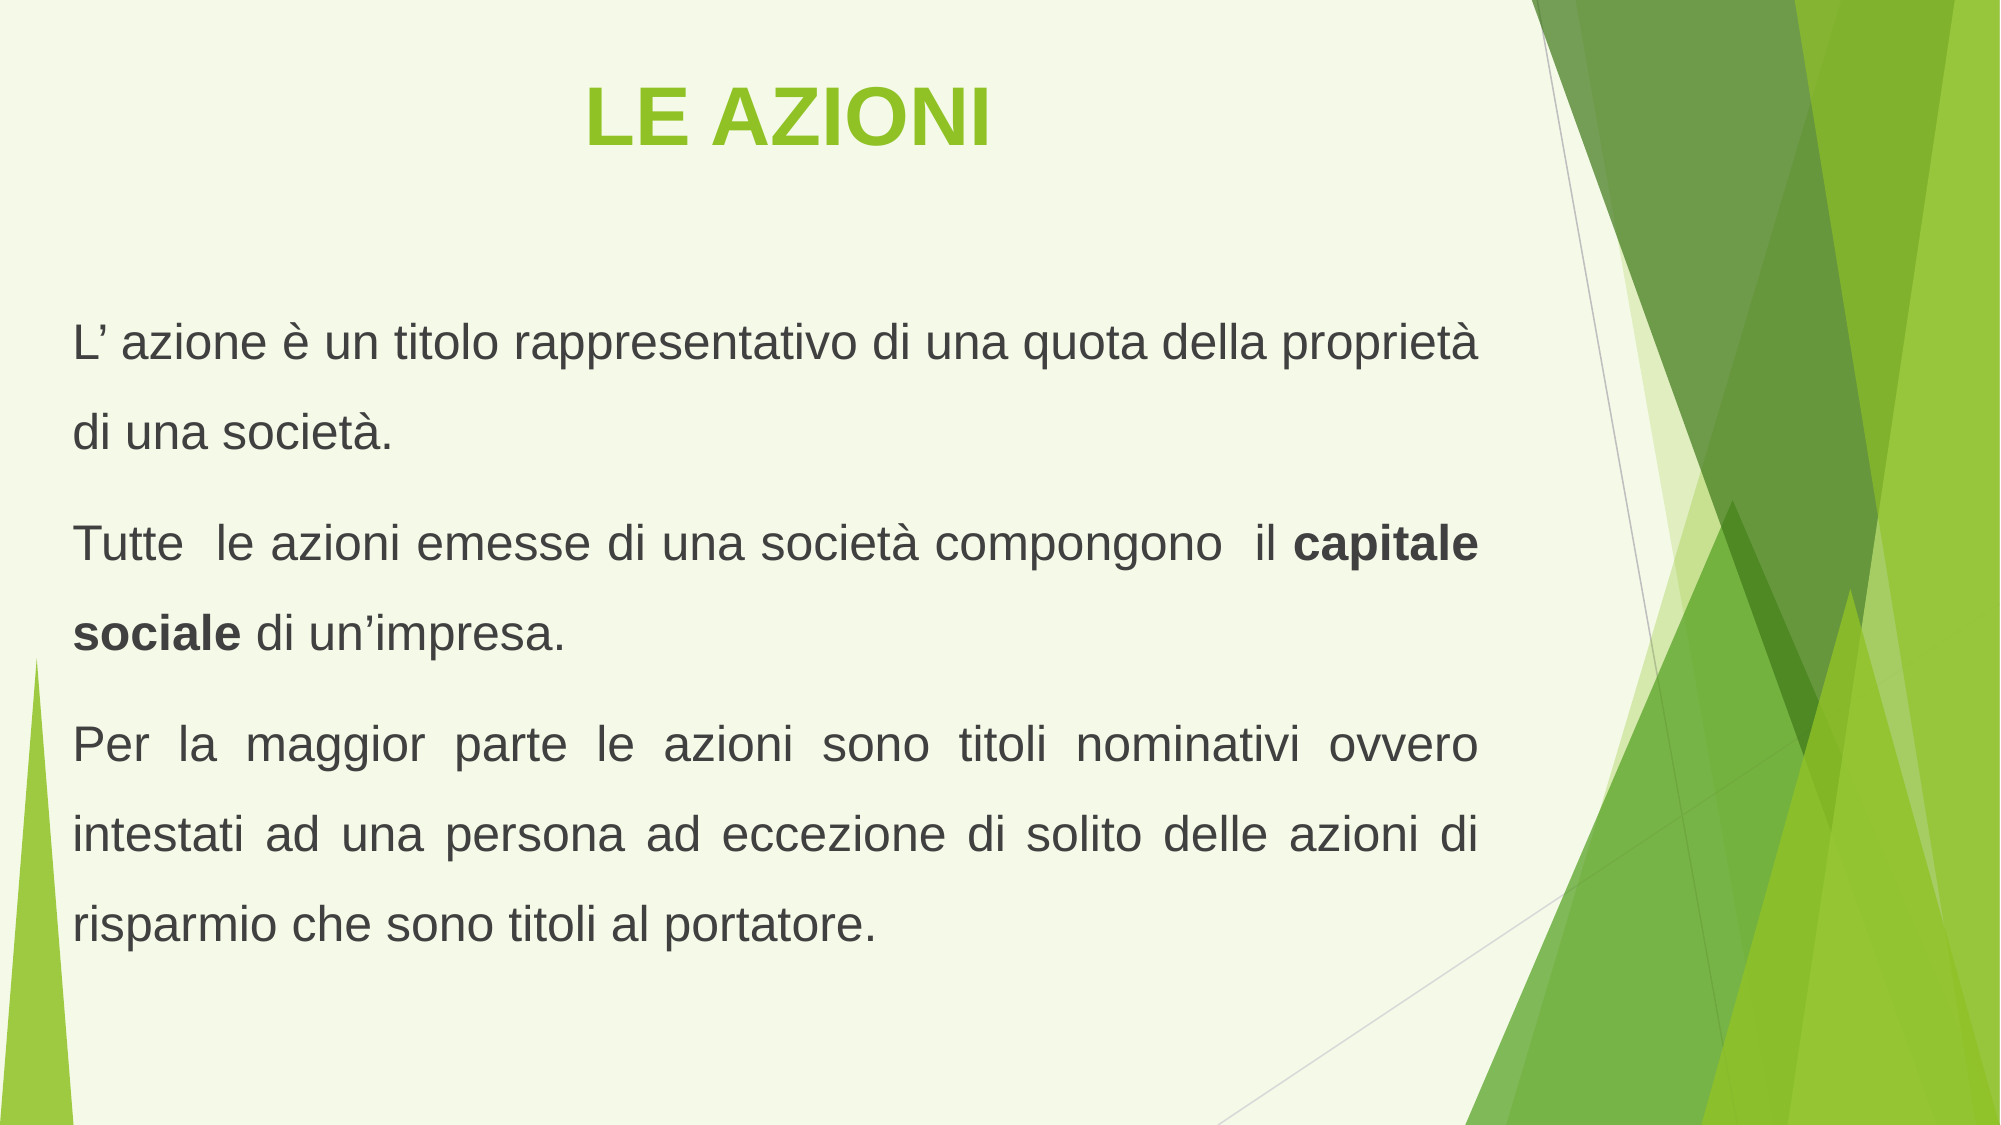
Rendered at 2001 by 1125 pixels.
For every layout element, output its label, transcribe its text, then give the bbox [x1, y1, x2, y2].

title LE AZIONI [83, 55, 1494, 271]
list L’ azione è un titolo rappresentativo di una quota della proprietà di una società. Tutte le azioni emesse di una società compongono il capitale sociale di un’impresa. Per la maggior parte le azioni sono titoli nominativi ovvero intestati ad una persona ad eccezione di solito delle azioni di risparmio che sono titoli al portatore. [57, 271, 1494, 888]
